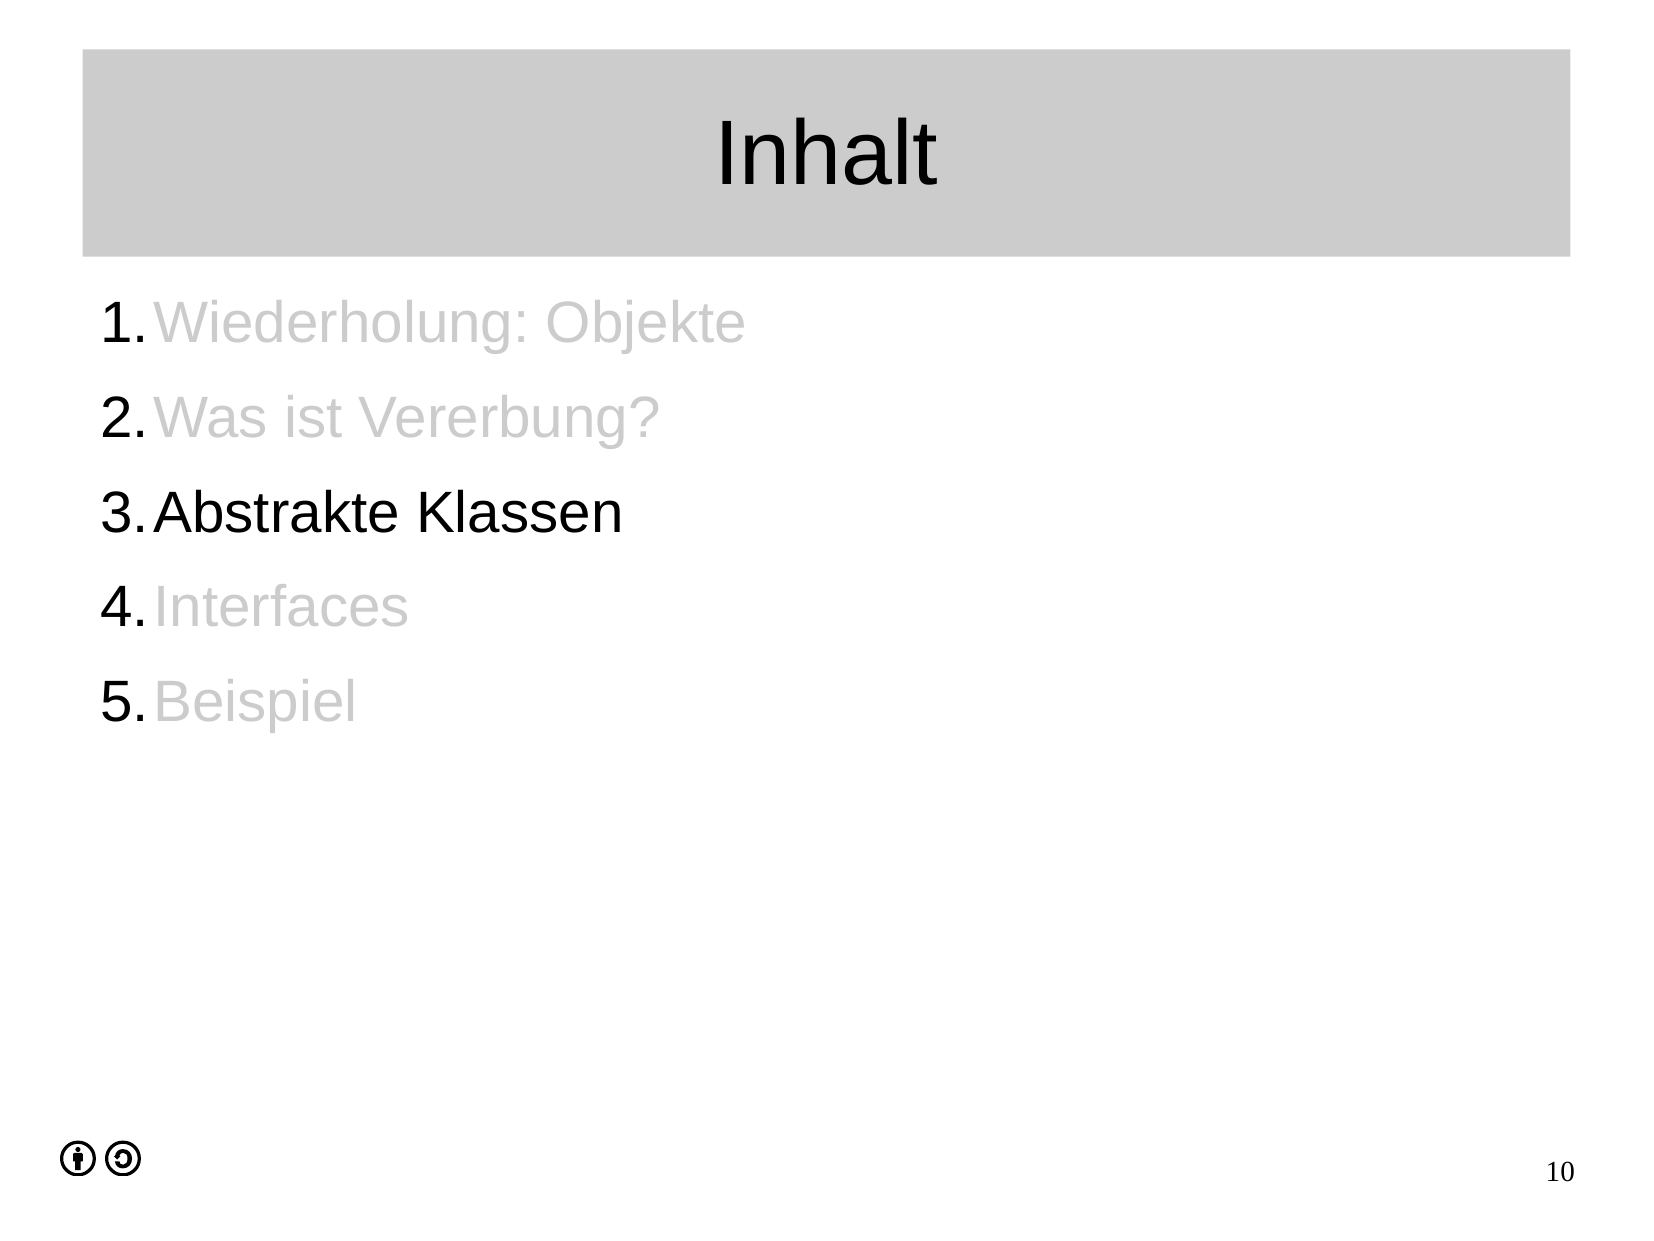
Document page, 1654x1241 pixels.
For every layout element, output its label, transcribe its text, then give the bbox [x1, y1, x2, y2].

title Inhalt [82, 49, 1571, 257]
list Wiederholung: Objekte Was ist Vererbung? Abstrakte Klassen Interfaces Beispiel [82, 290, 1538, 1010]
